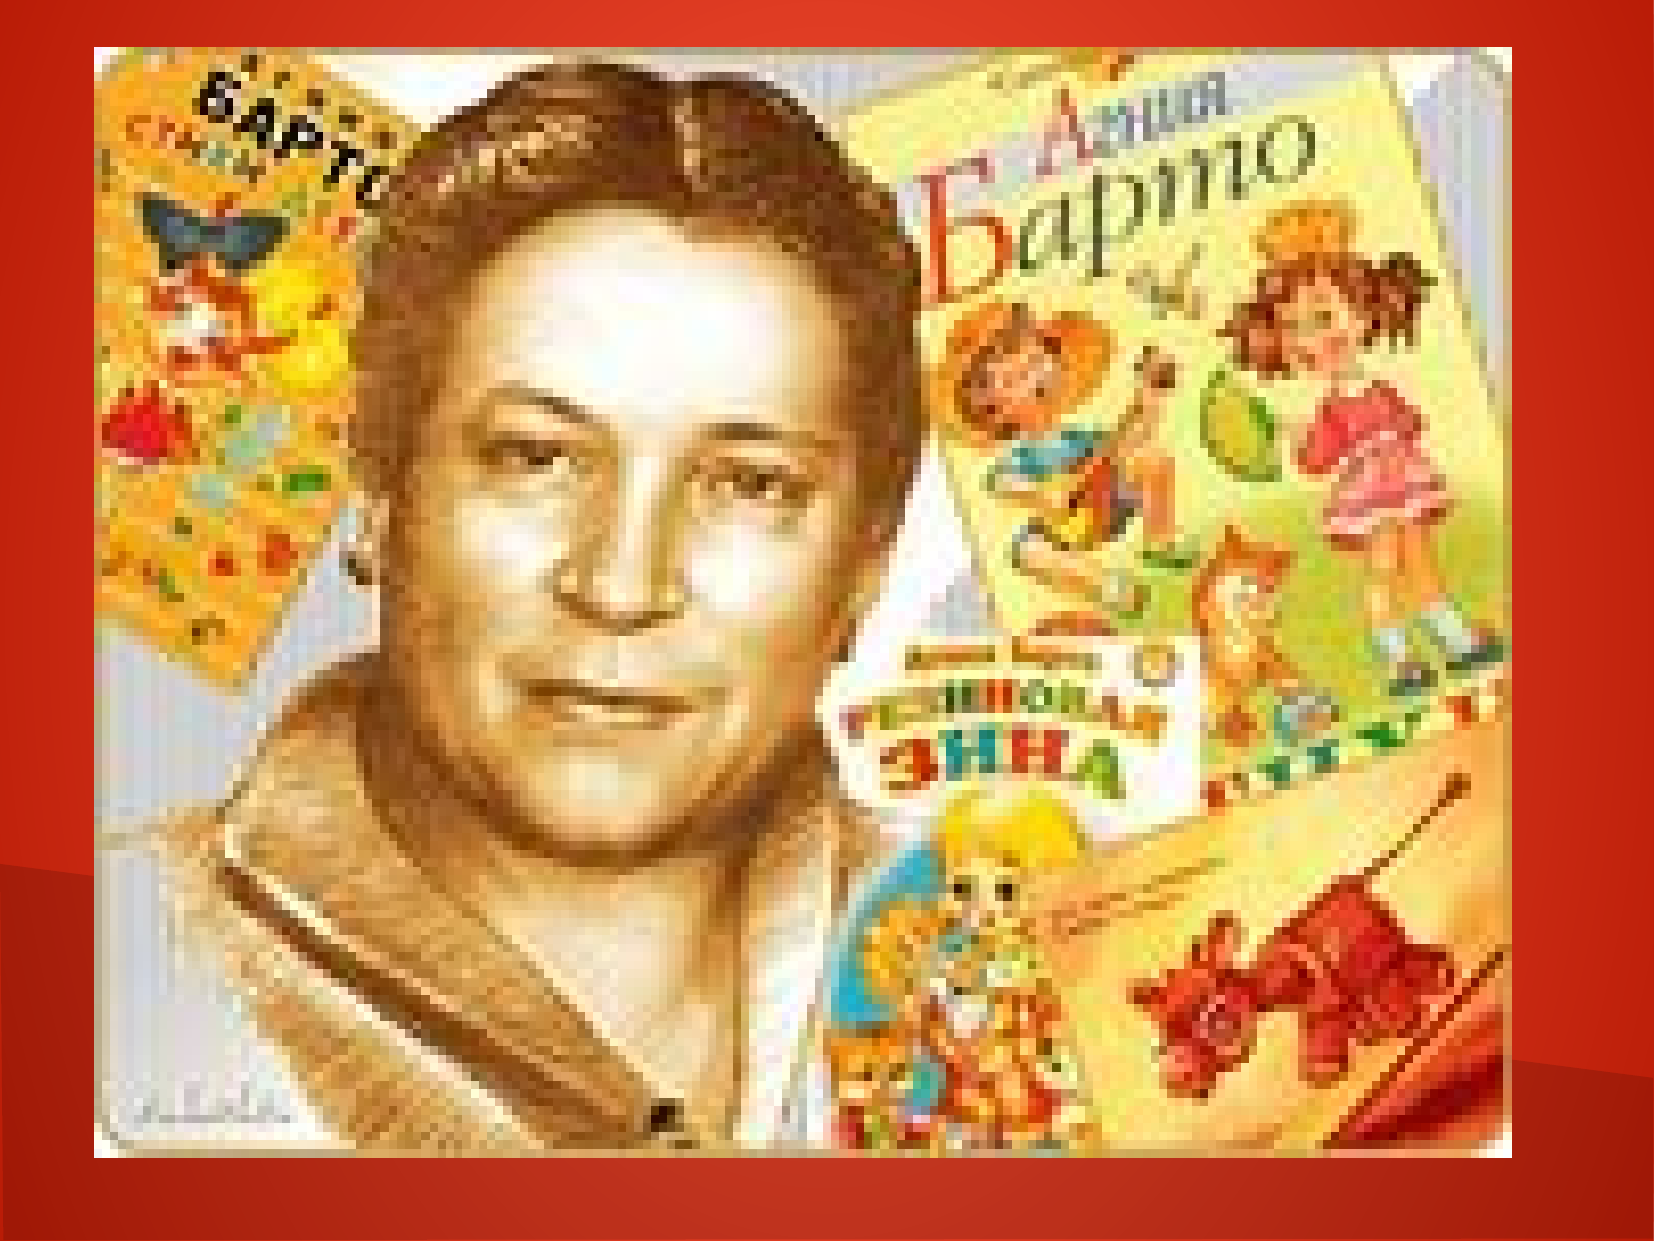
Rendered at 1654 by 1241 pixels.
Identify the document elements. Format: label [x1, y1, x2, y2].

picture [94, 47, 1512, 1158]
